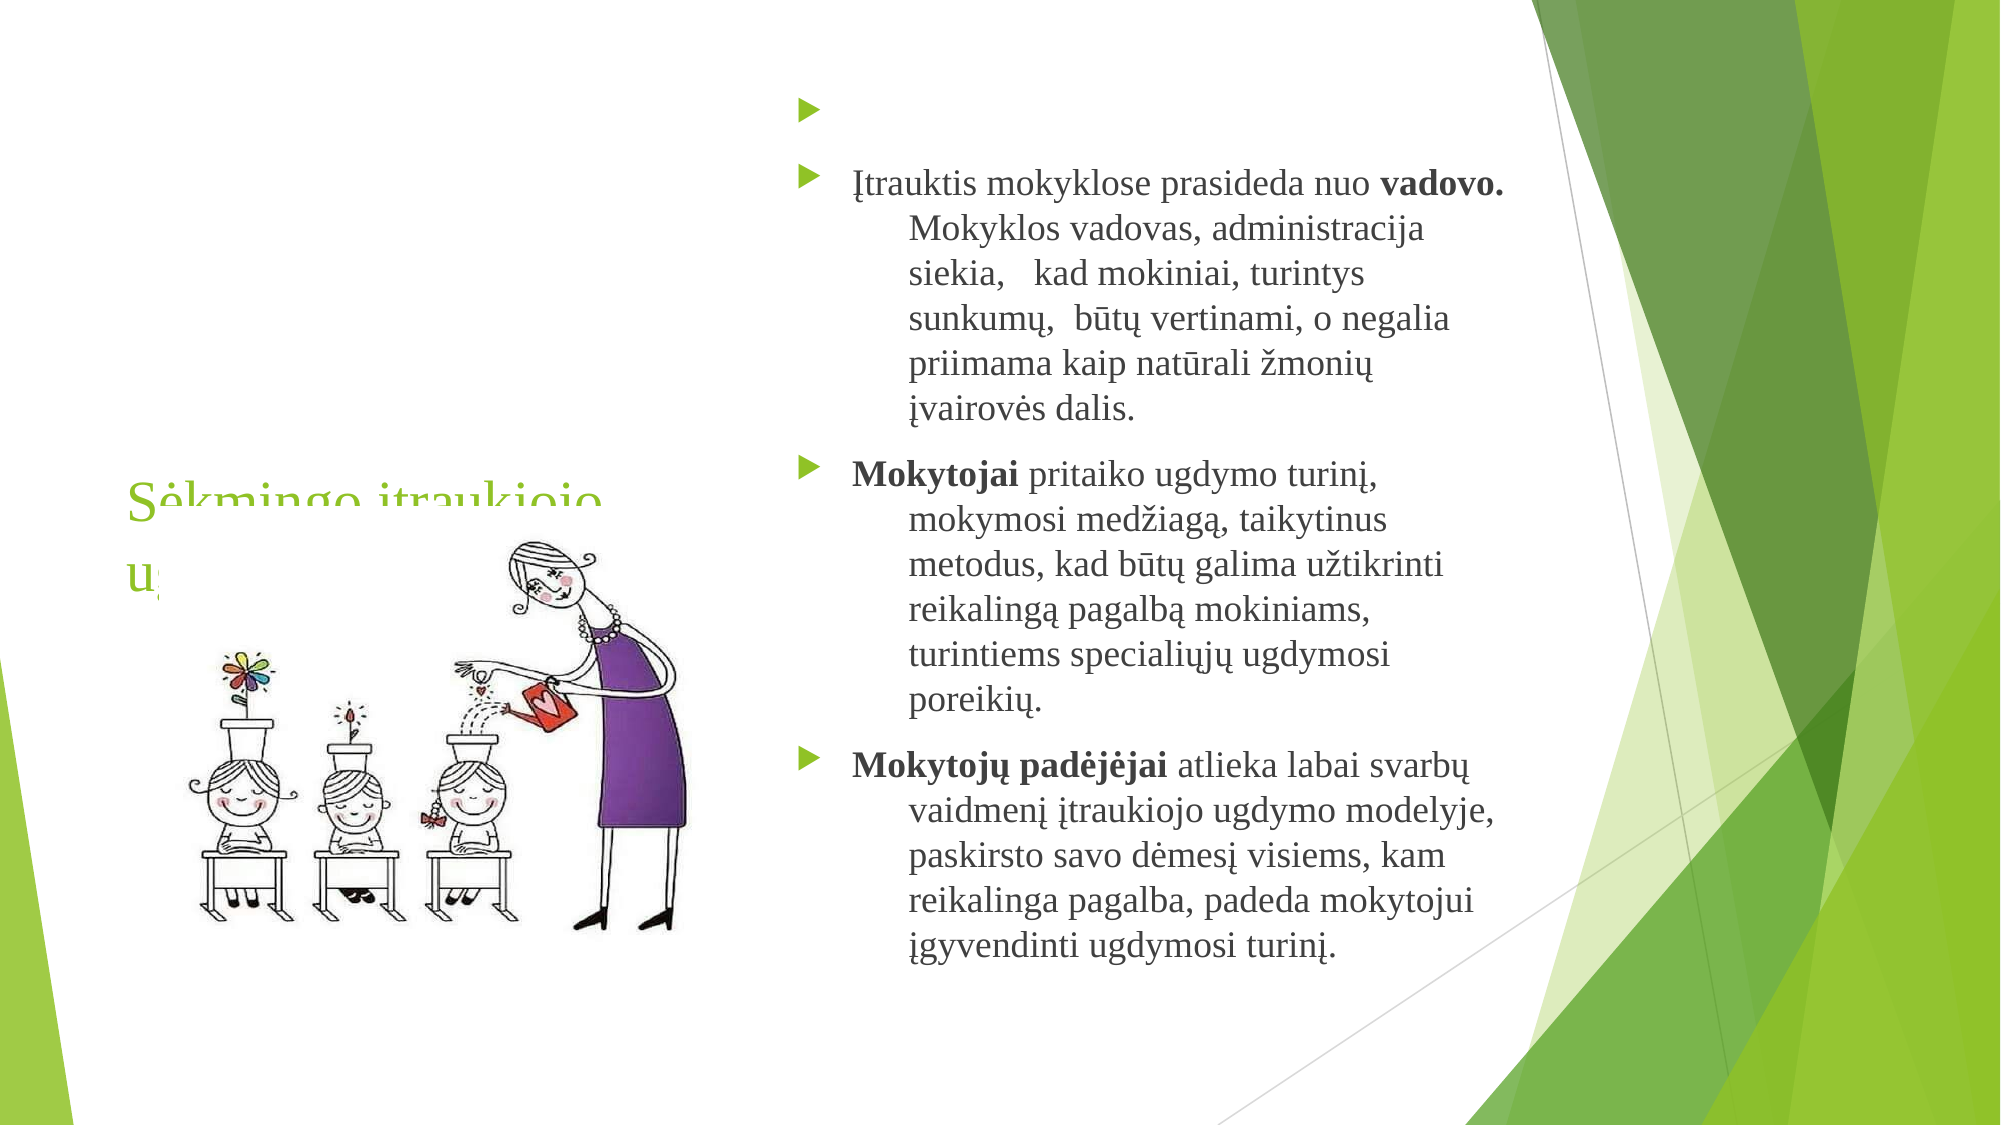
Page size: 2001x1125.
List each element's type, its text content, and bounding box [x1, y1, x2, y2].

title Sėkmingo įtraukiojo ugdymo veiksniai: [111, 245, 744, 563]
picture [159, 506, 719, 963]
list Įtrauktis mokyklose prasideda nuo vadovo. Mokyklos vadovas, administracija siekia, kad mokiniai, turintys sunkumų, būtų vertinami, o negalia priimama kaip natūrali žmonių įvairovės dalis. Mokytojai pritaiko ugdymo turinį, mokymosi medžiagą, taikytinus metodus, kad būtų galima užtikrinti reikalingą pagalbą mokiniams, turintiems specialiųjų ugdymosi poreikių. Mokytojų padėjėjai atlieka labai svarbų vaidmenį įtraukiojo ugdymo modelyje, paskirsto savo dėmesį visiems, kam reikalinga pagalba, padeda mokytojui įgyvendinti ugdymosi turinį. [780, 84, 1522, 992]
